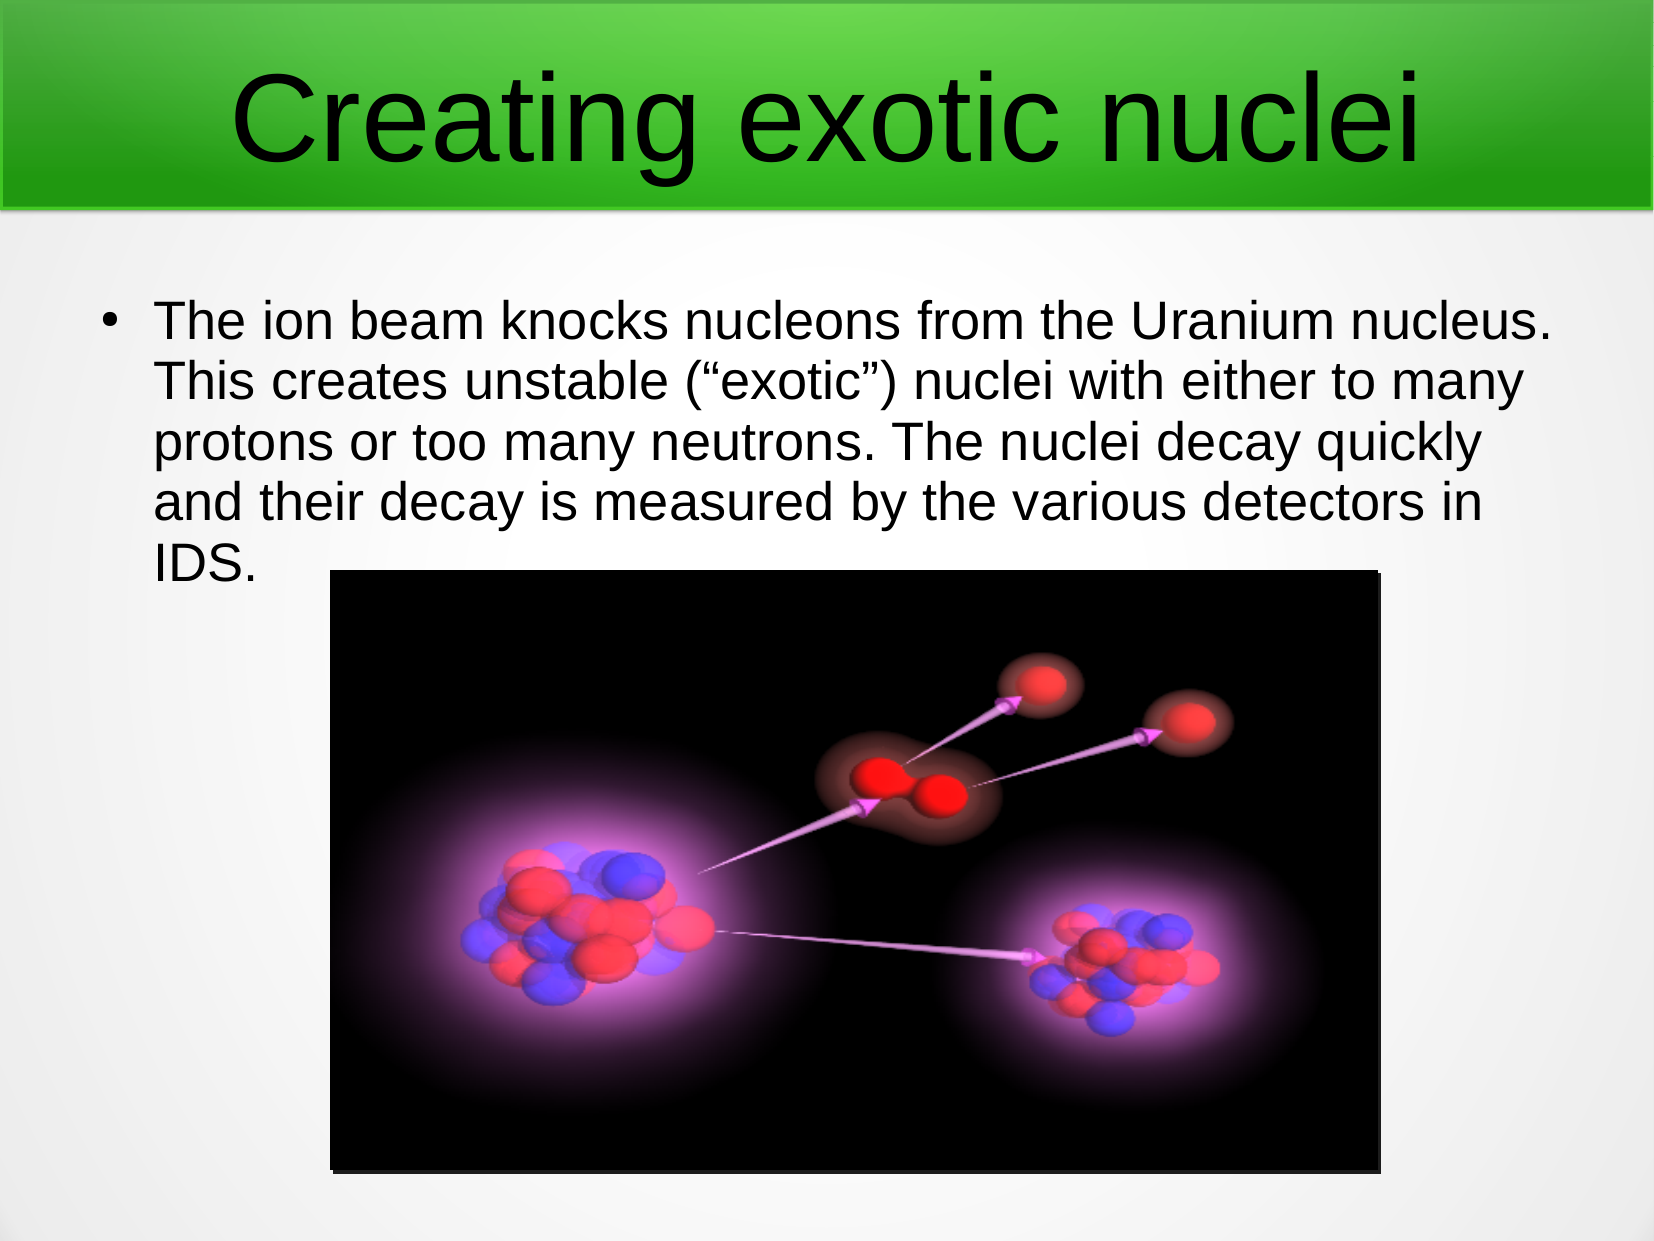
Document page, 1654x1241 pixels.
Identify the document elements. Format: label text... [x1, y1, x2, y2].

list The ion beam knocks nucleons from the Uranium nucleus. This creates unstable (“exotic”) nuclei with either to many protons or too many neutrons. The nuclei decay quickly and their decay is measured by the various detectors in IDS. [82, 290, 1571, 1010]
title Creating exotic nuclei [82, 47, 1571, 189]
picture [330, 570, 1378, 1171]
